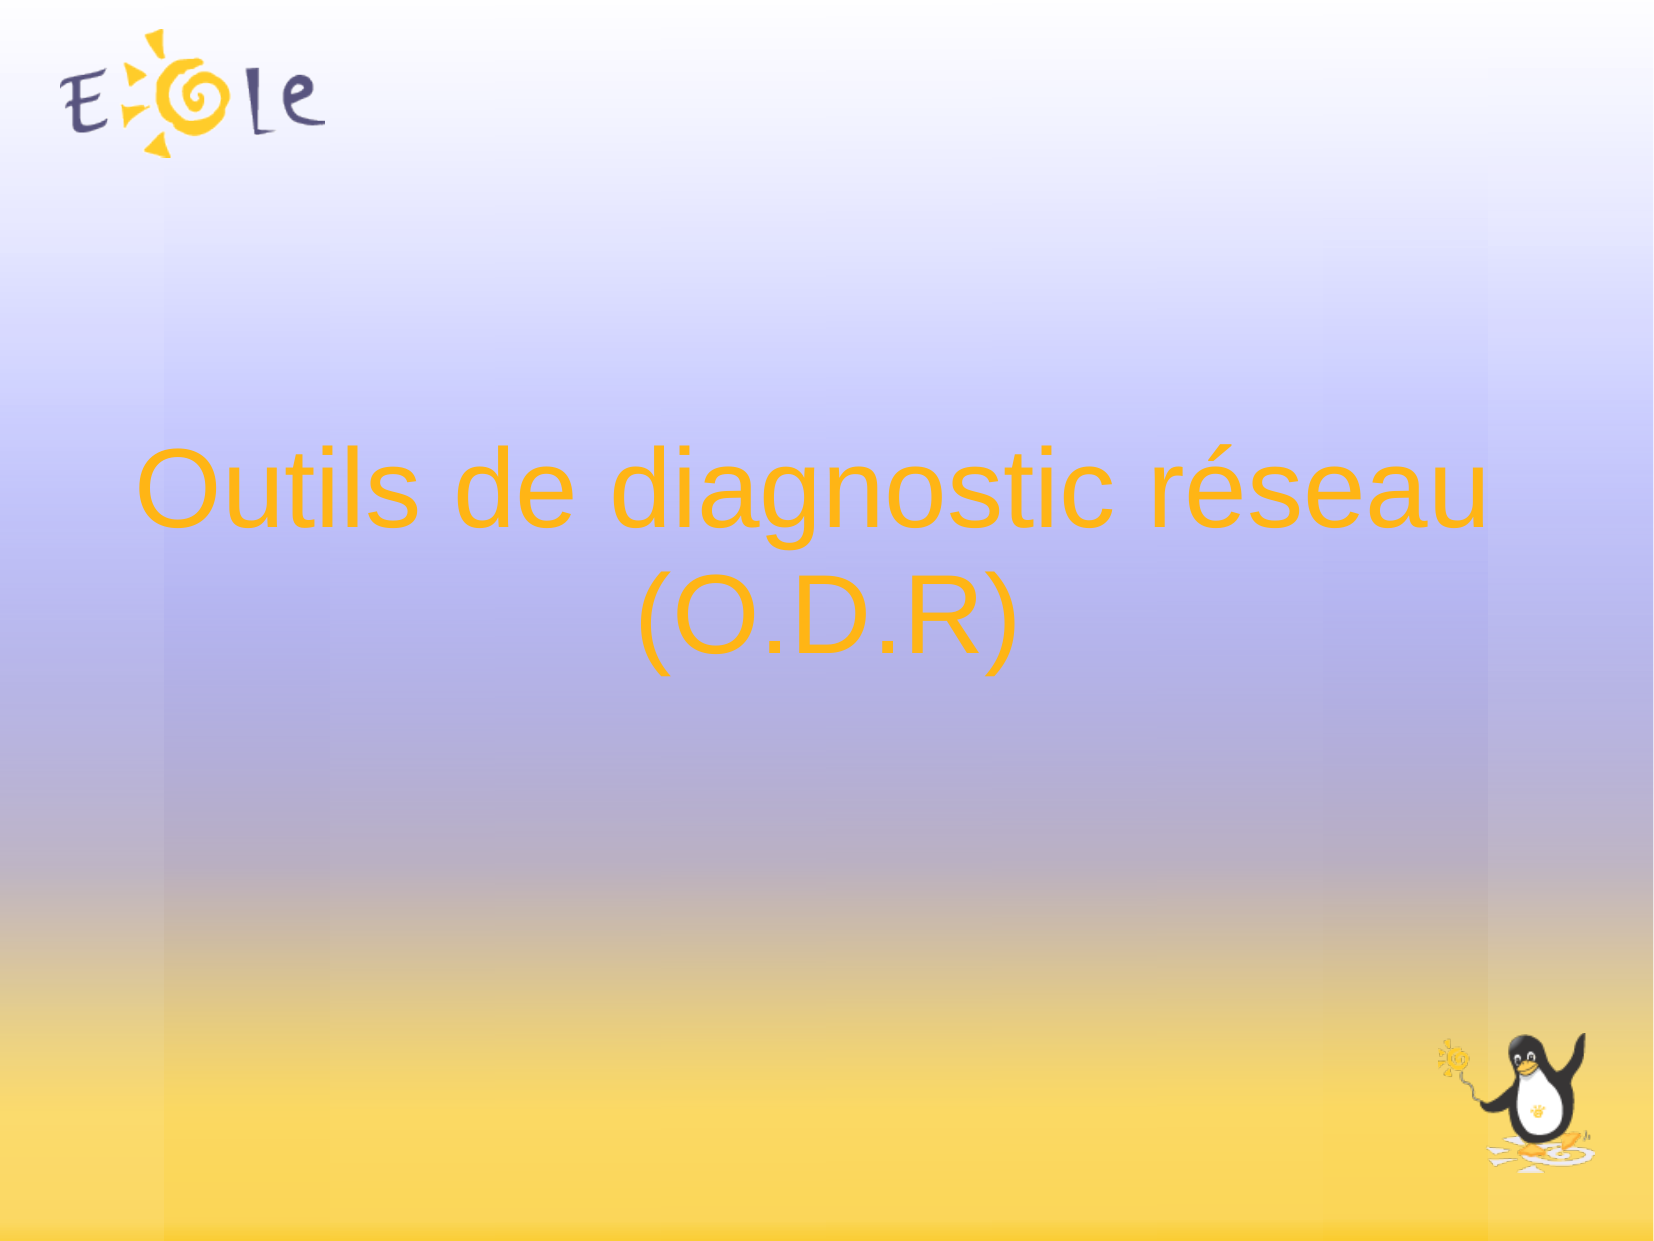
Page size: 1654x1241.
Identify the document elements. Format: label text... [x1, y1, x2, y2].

text_box Outils de diagnostic réseau (O.D.R) [120, 418, 1506, 768]
picture [0, 0, 1654, 1241]
